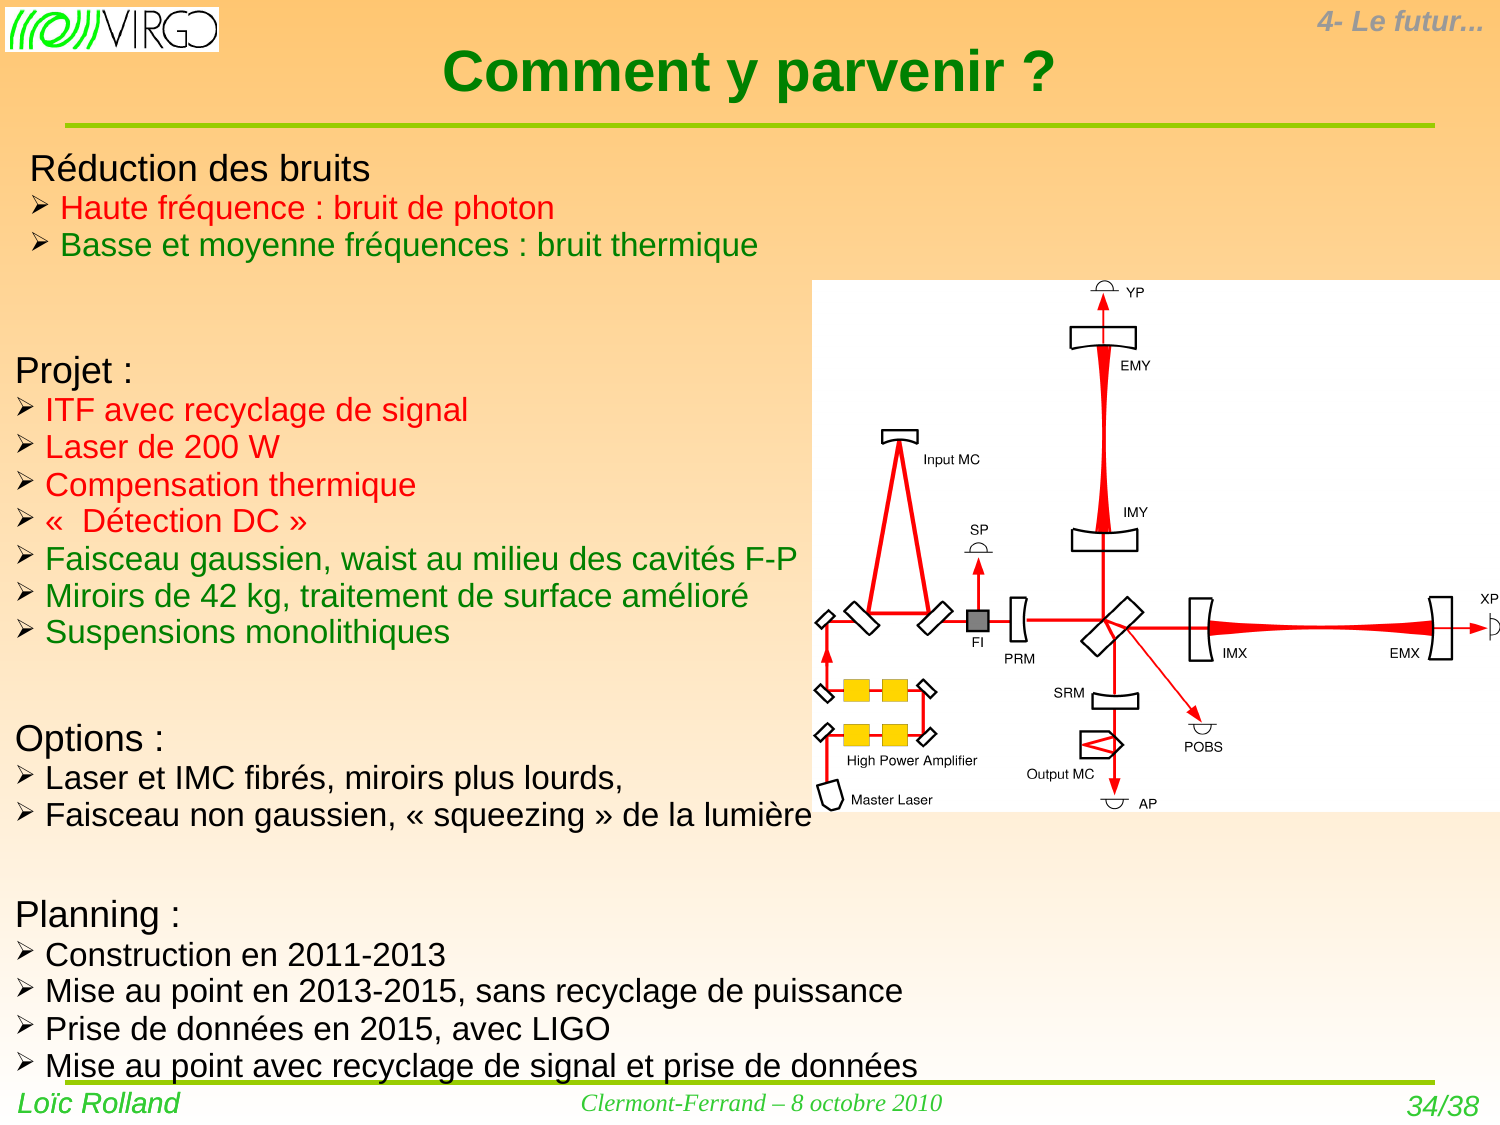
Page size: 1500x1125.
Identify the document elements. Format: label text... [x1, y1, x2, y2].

text_box Réduction des bruits Haute fréquence : bruit de photon Basse et moyenne fréquences : bruit thermique [14, 140, 775, 272]
picture [812, 280, 1500, 813]
text_box Options : Laser et IMC fibrés, miroirs plus lourds, Faisceau non gaussien, « squeezing » de la lumière [0, 710, 886, 842]
title Comment y parvenir ? [75, 7, 1426, 135]
text_box Projet : ITF avec recyclage de signal Laser de 200 W Compensation thermique « Détection DC » Faisceau gaussien, waist au milieu des cavités F-P Miroirs de 42 kg, traitement de surface amélioré Suspensions monolithiques [0, 342, 812, 661]
text_box Planning : Construction en 2011-2013 Mise au point en 2013-2015, sans recyclage de puissance Prise de données en 2015, avec LIGO Mise au point avec recyclage de signal et prise de données [0, 886, 1196, 1093]
picture [5, 7, 75, 52]
text_box 4- Le futur... [1048, 0, 1500, 46]
